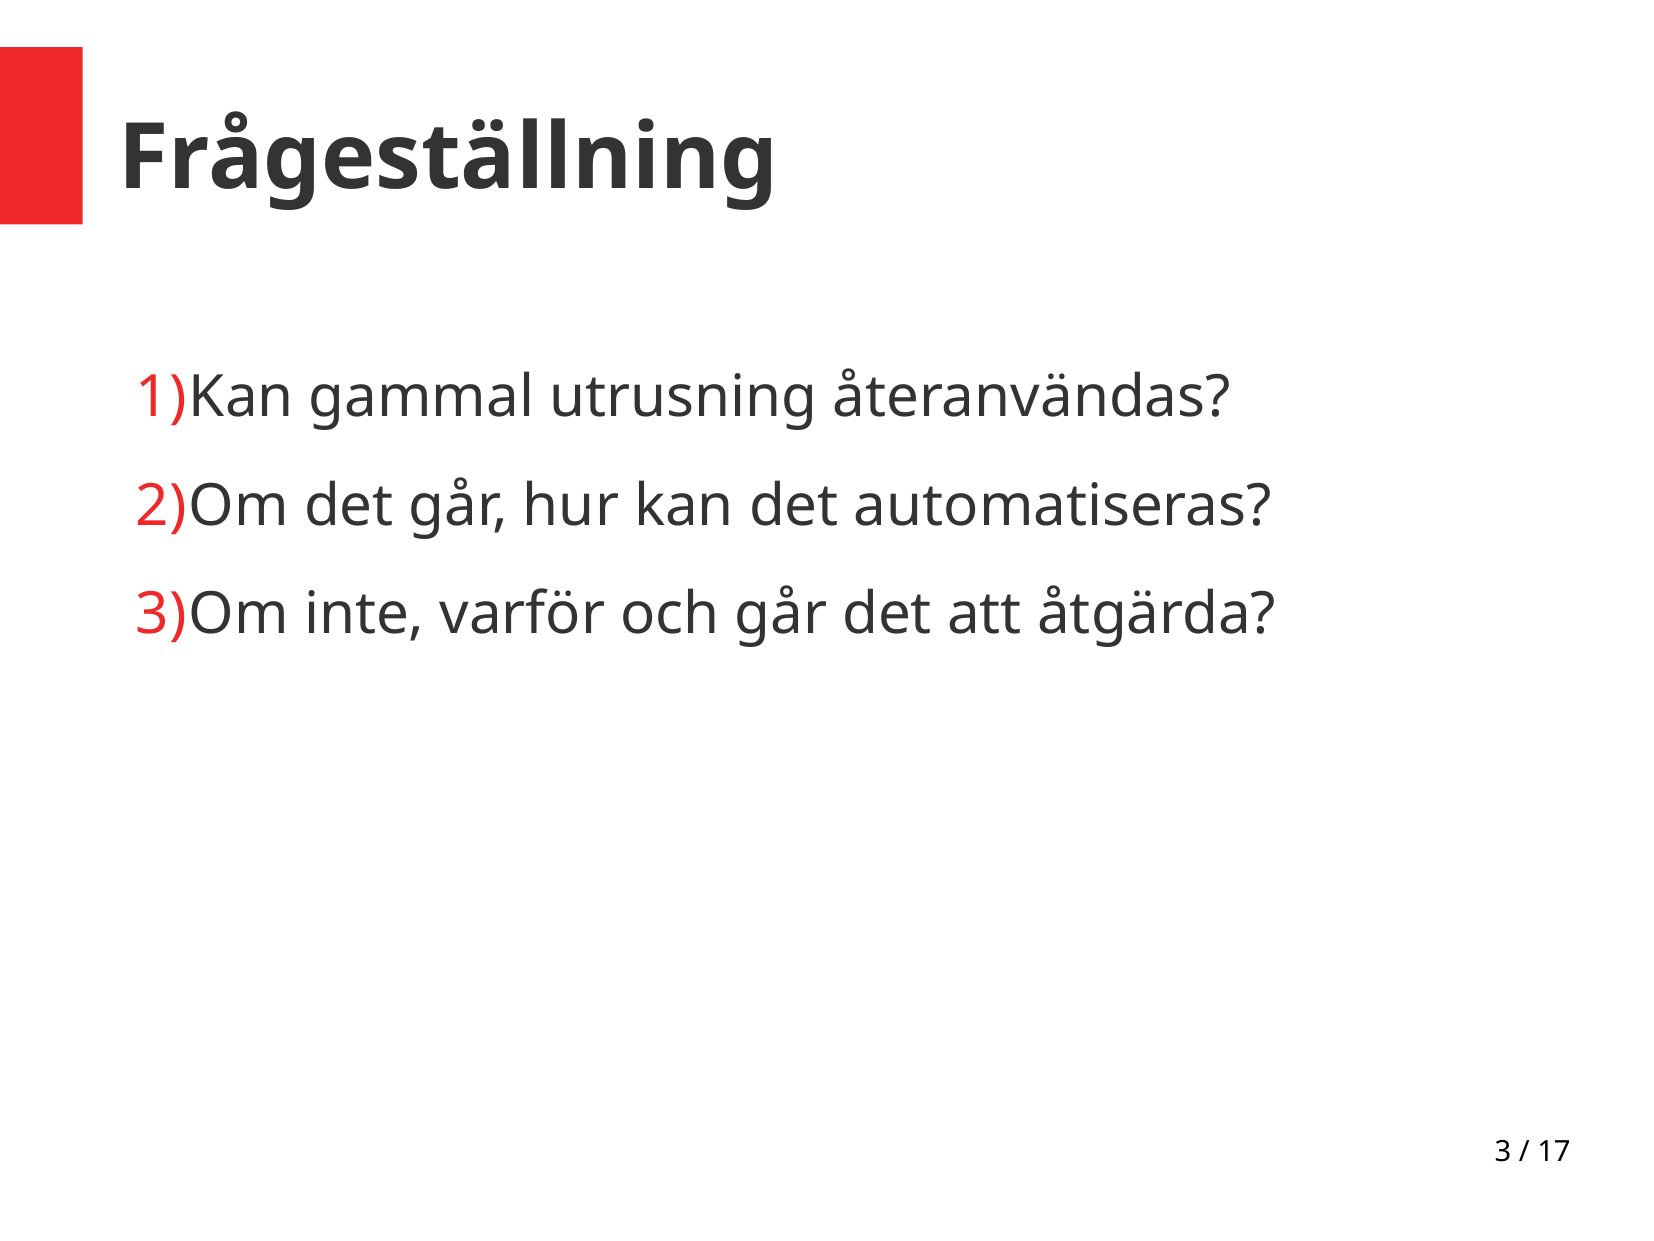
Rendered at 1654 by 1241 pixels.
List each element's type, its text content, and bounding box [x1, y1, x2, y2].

title Frågeställning [118, 49, 1571, 257]
list Kan gammal utrusning återanvändas? Om det går, hur kan det automatiseras? Om inte, varför och går det att åtgärda? [118, 354, 1536, 1074]
